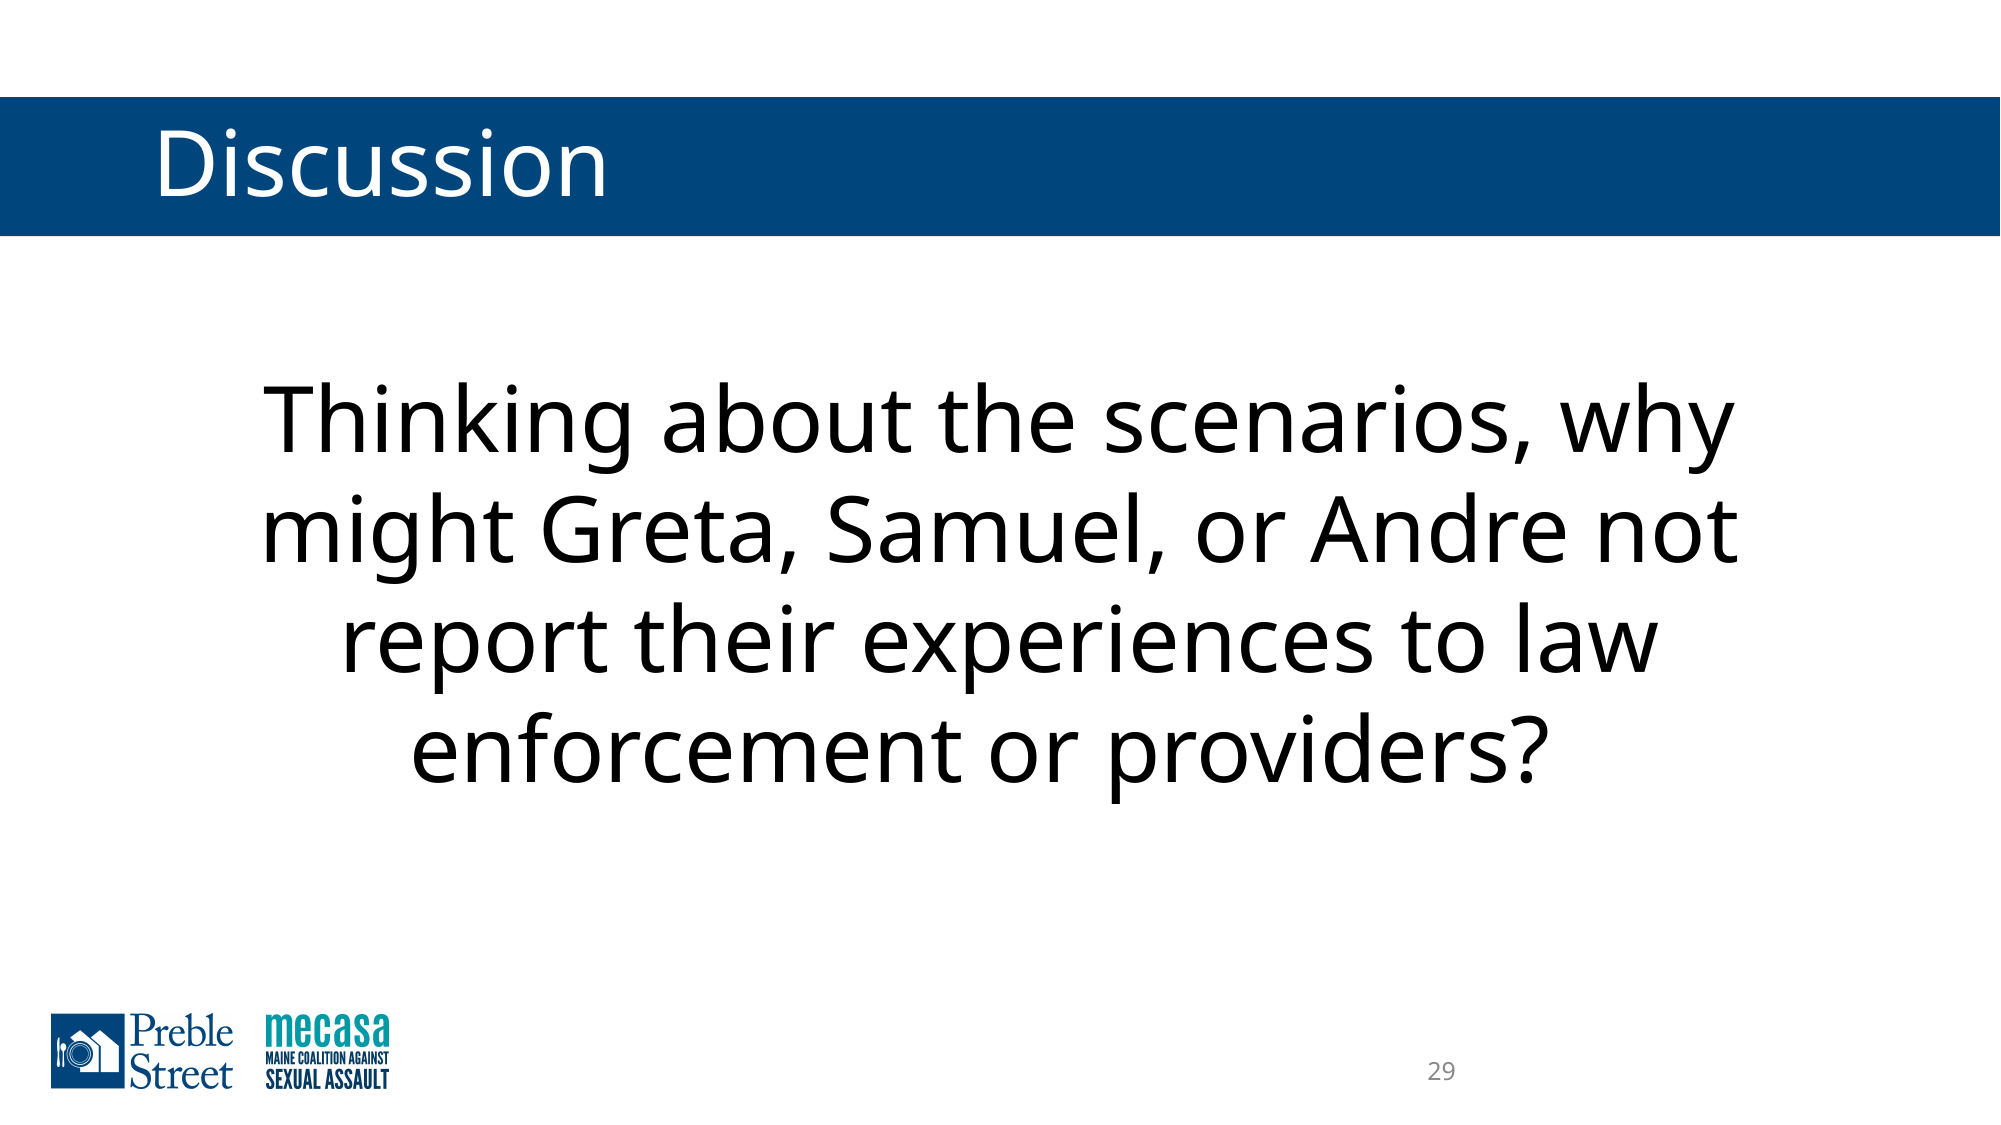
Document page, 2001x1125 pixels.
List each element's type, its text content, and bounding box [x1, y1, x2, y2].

slide_number 29 [1412, 1042, 1863, 1103]
text_box Discussion [137, 57, 1863, 276]
title Thinking about the scenarios, why might Greta, Samuel, or Andre not report their experiences to law enforcement or providers?? [190, 254, 1810, 907]
